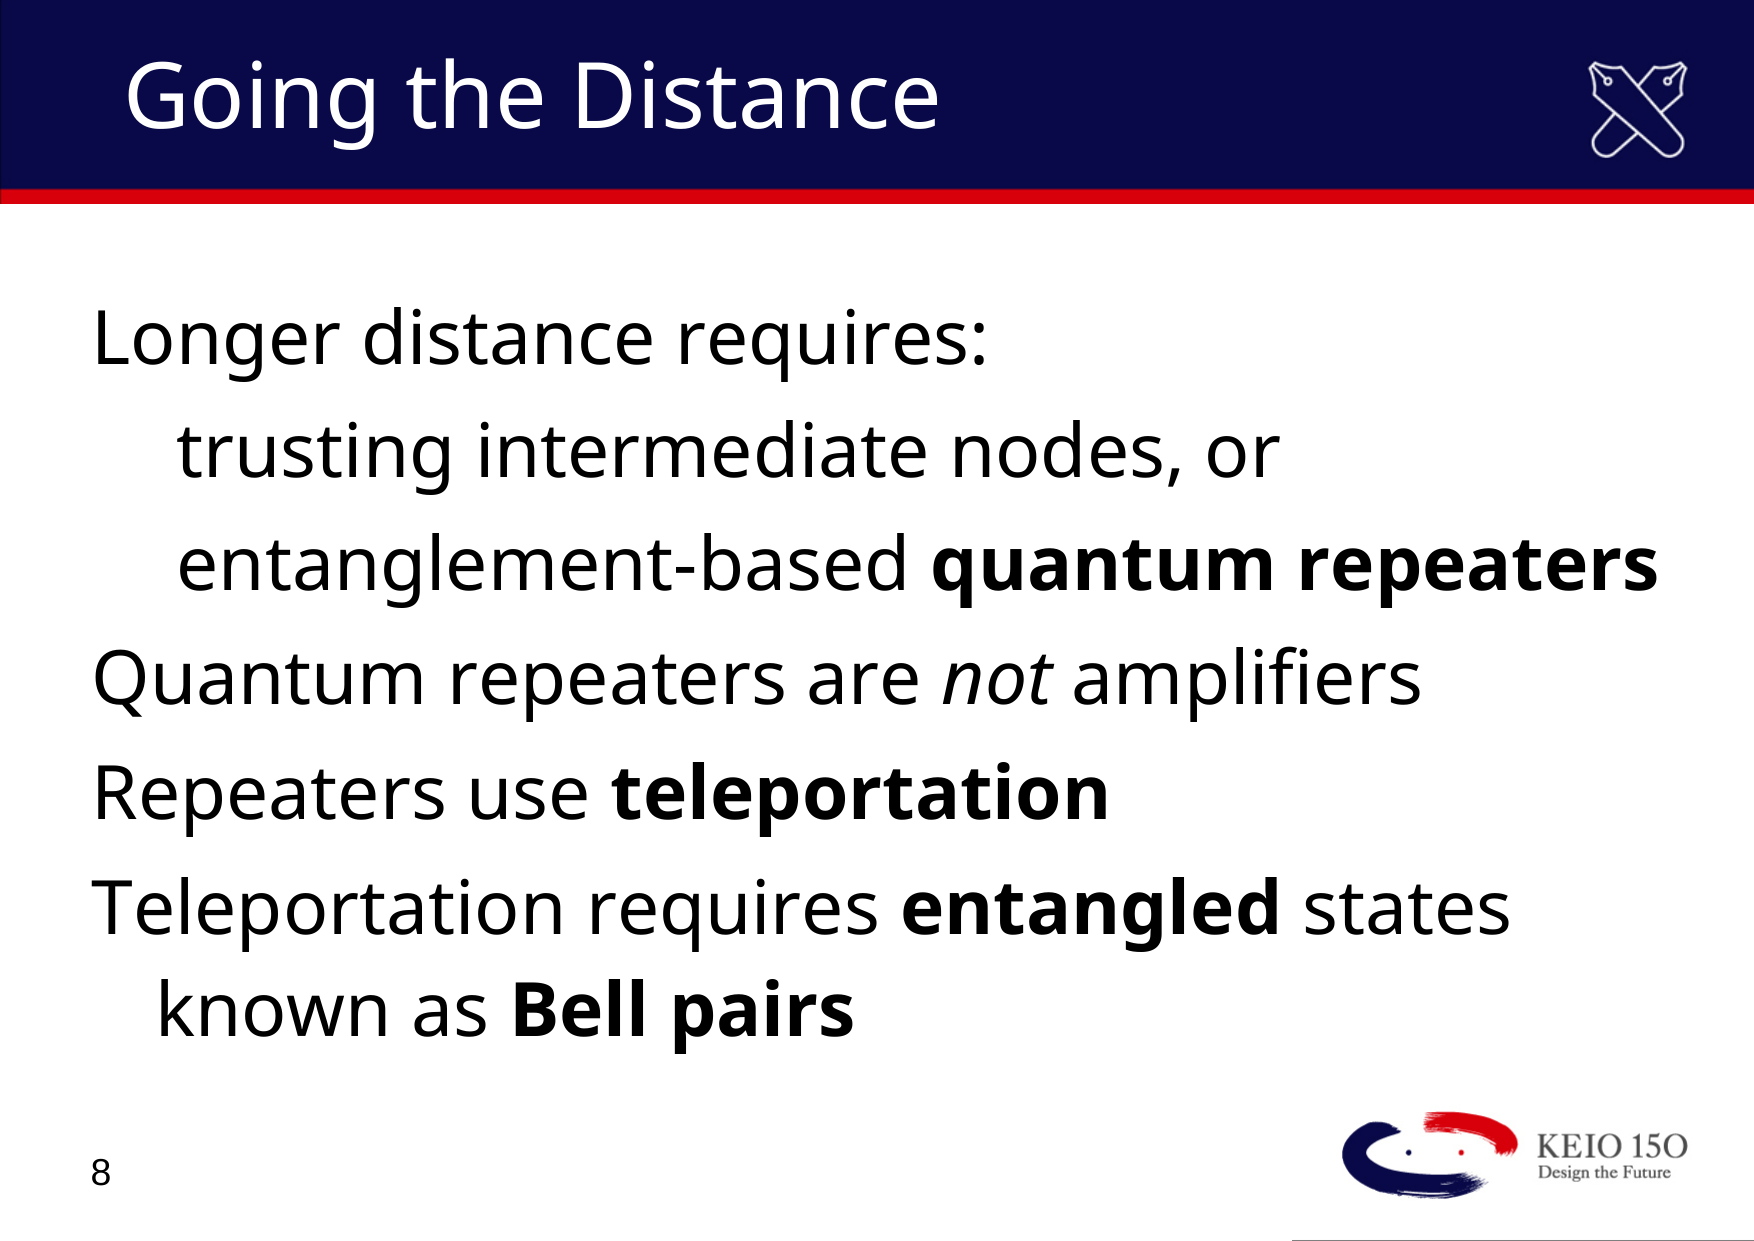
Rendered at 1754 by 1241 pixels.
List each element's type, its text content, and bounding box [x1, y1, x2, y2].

picture [1292, 1064, 1754, 1241]
title Going the Distance [87, 14, 1527, 172]
list Longer distance requires: trusting intermediate nodes, or entanglement-based quantum repeaters Quantum repeaters are not amplifiers Repeaters use teleportation Teleportation requires entangled states known as Bell pairs [91, 284, 1680, 952]
picture [0, 0, 1754, 204]
